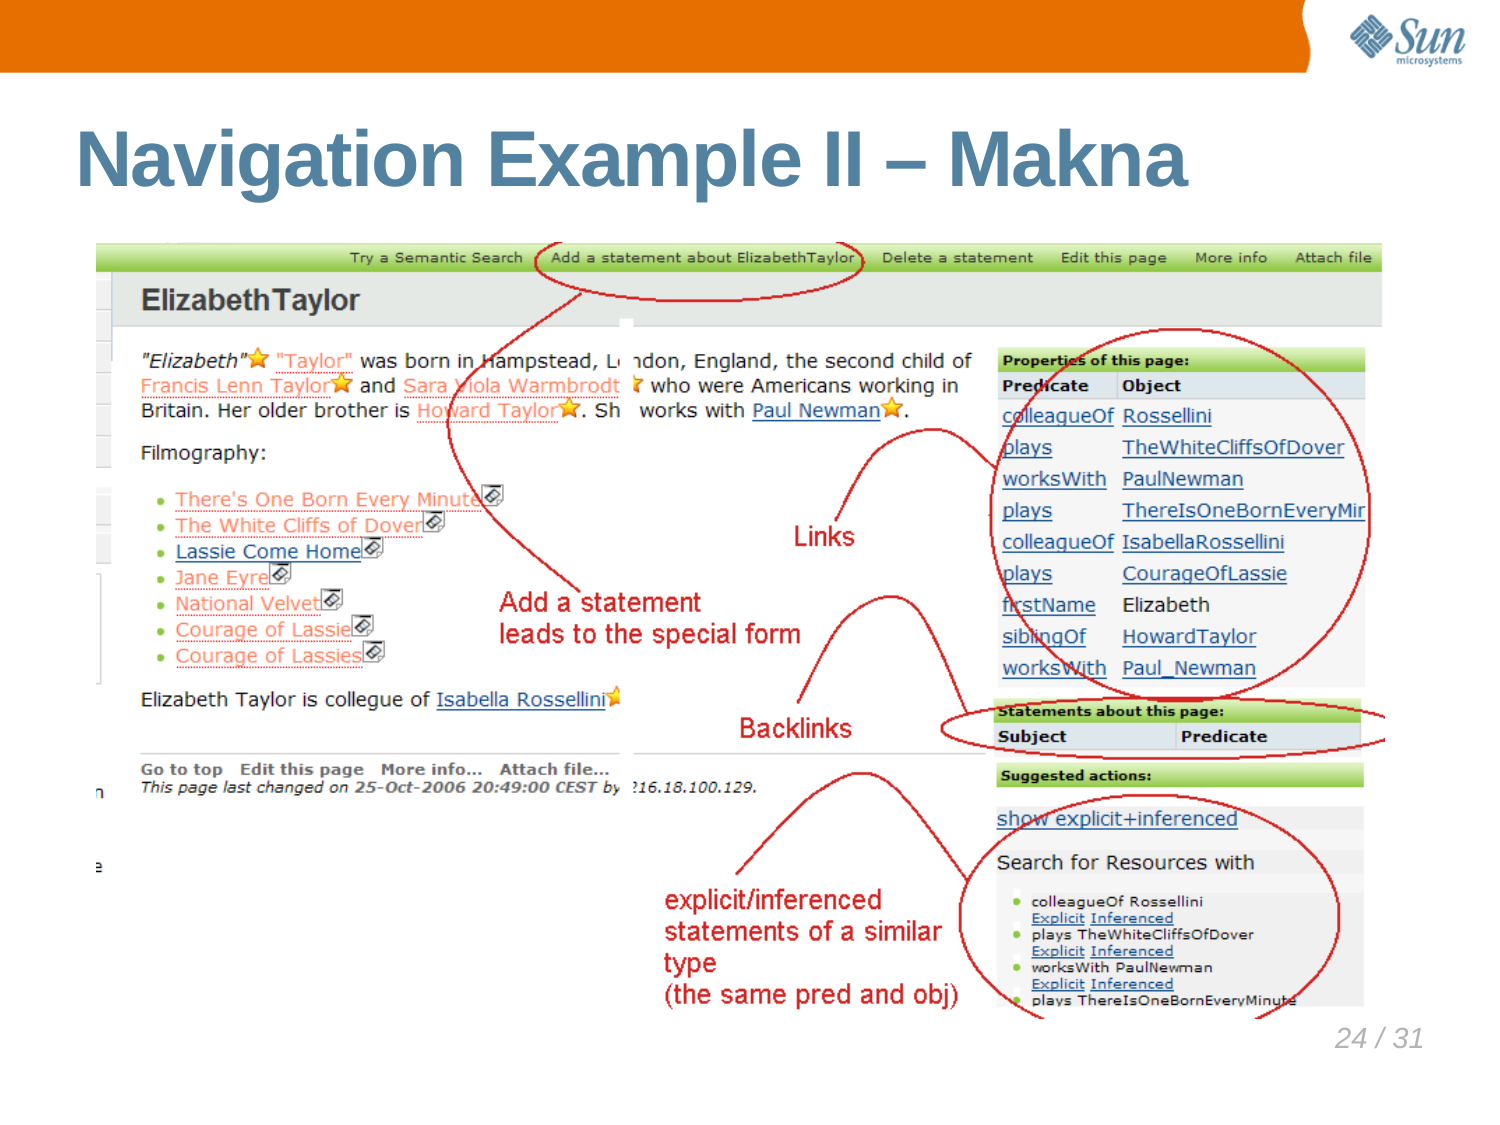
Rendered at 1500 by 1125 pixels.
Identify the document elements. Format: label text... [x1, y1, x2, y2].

picture [96, 242, 1385, 257]
title Navigation Example II – Makna [75, 122, 1438, 228]
picture [0, 0, 1500, 75]
subtitle [64, 257, 1402, 1017]
